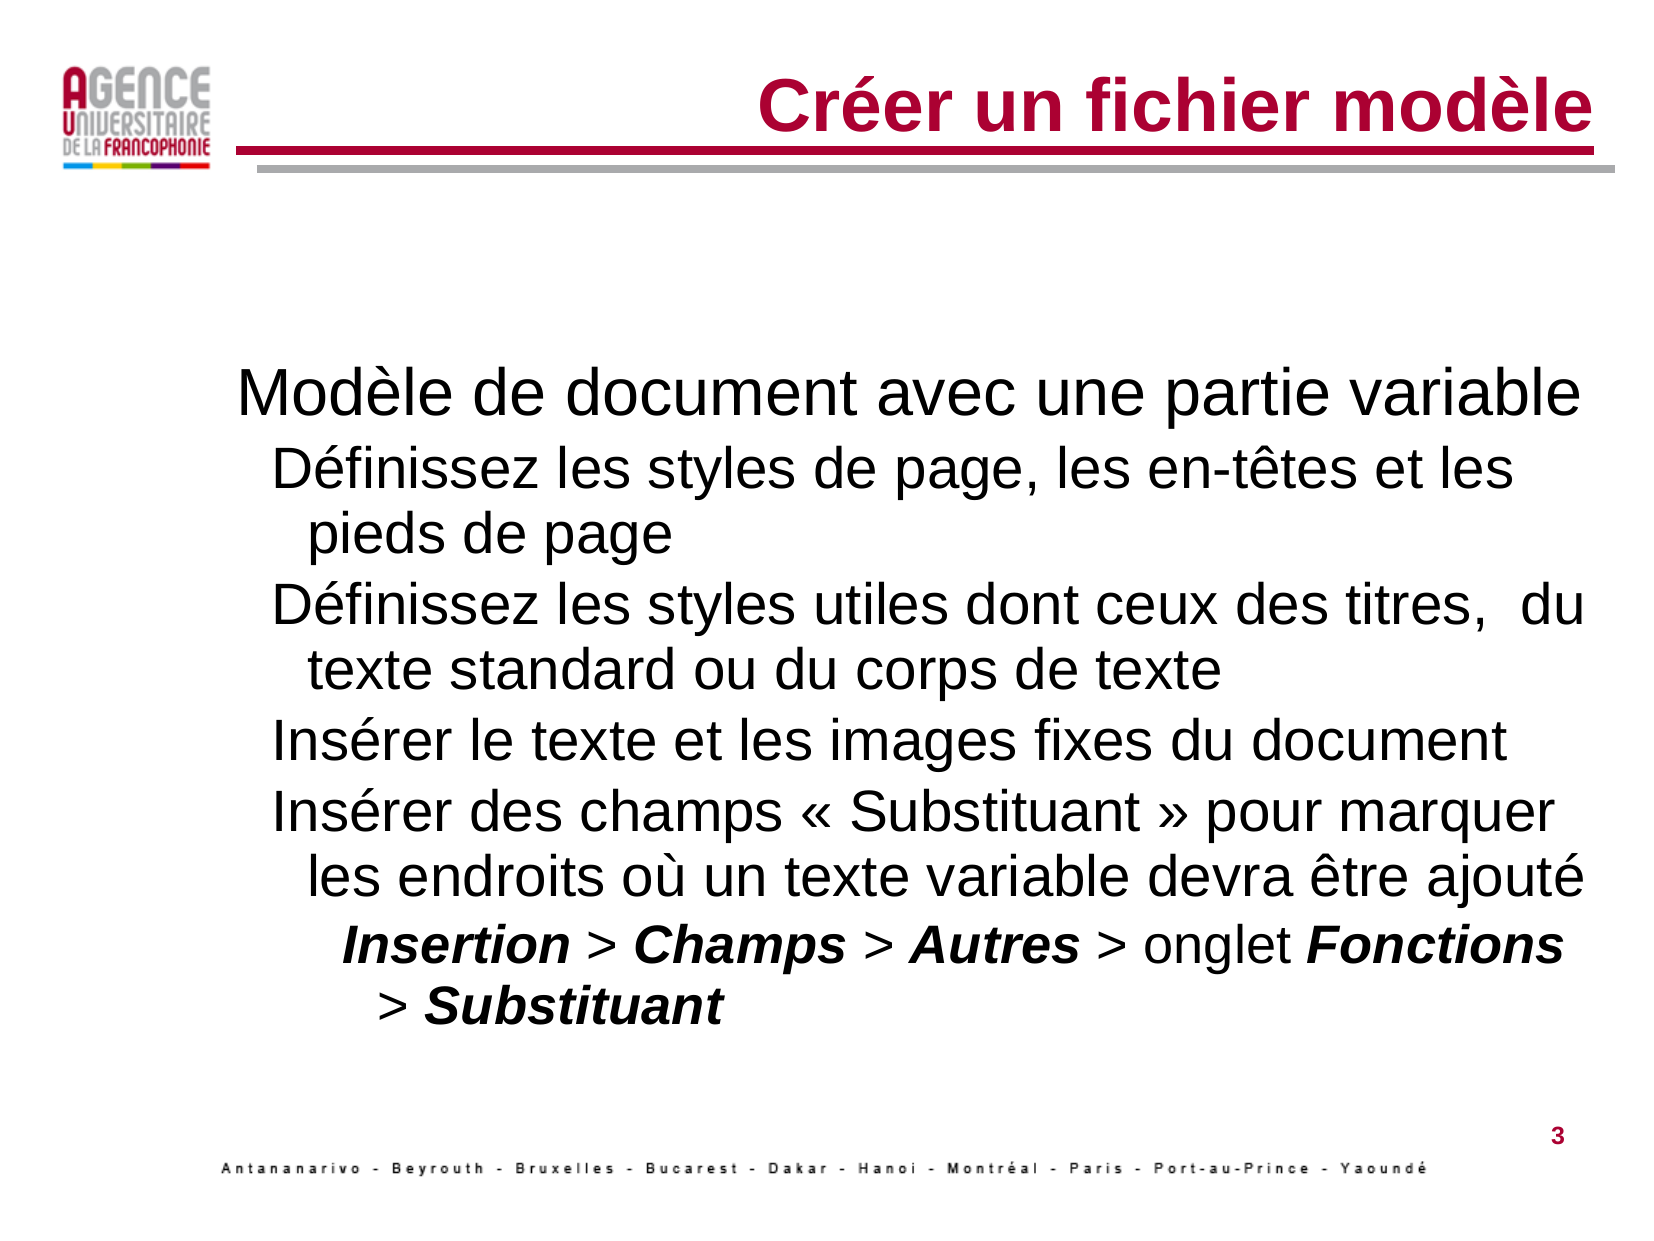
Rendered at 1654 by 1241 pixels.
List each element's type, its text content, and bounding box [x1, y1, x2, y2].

title Créer un fichier modèle [236, 63, 1595, 148]
subtitle Modèle de document avec une partie variable Définissez les styles de page, les en-têtes et les pieds de page Définissez les styles utiles dont ceux des titres, du texte standard ou du corps de texte Insérer le texte et les images fixes du document Insérer des champs « Substituant » pour marquer les endroits où un texte variable devra être ajouté Insertion > Champs > Autres > onglet Fonctions > Substituant [236, 248, 1595, 1142]
picture [29, 29, 1625, 1241]
